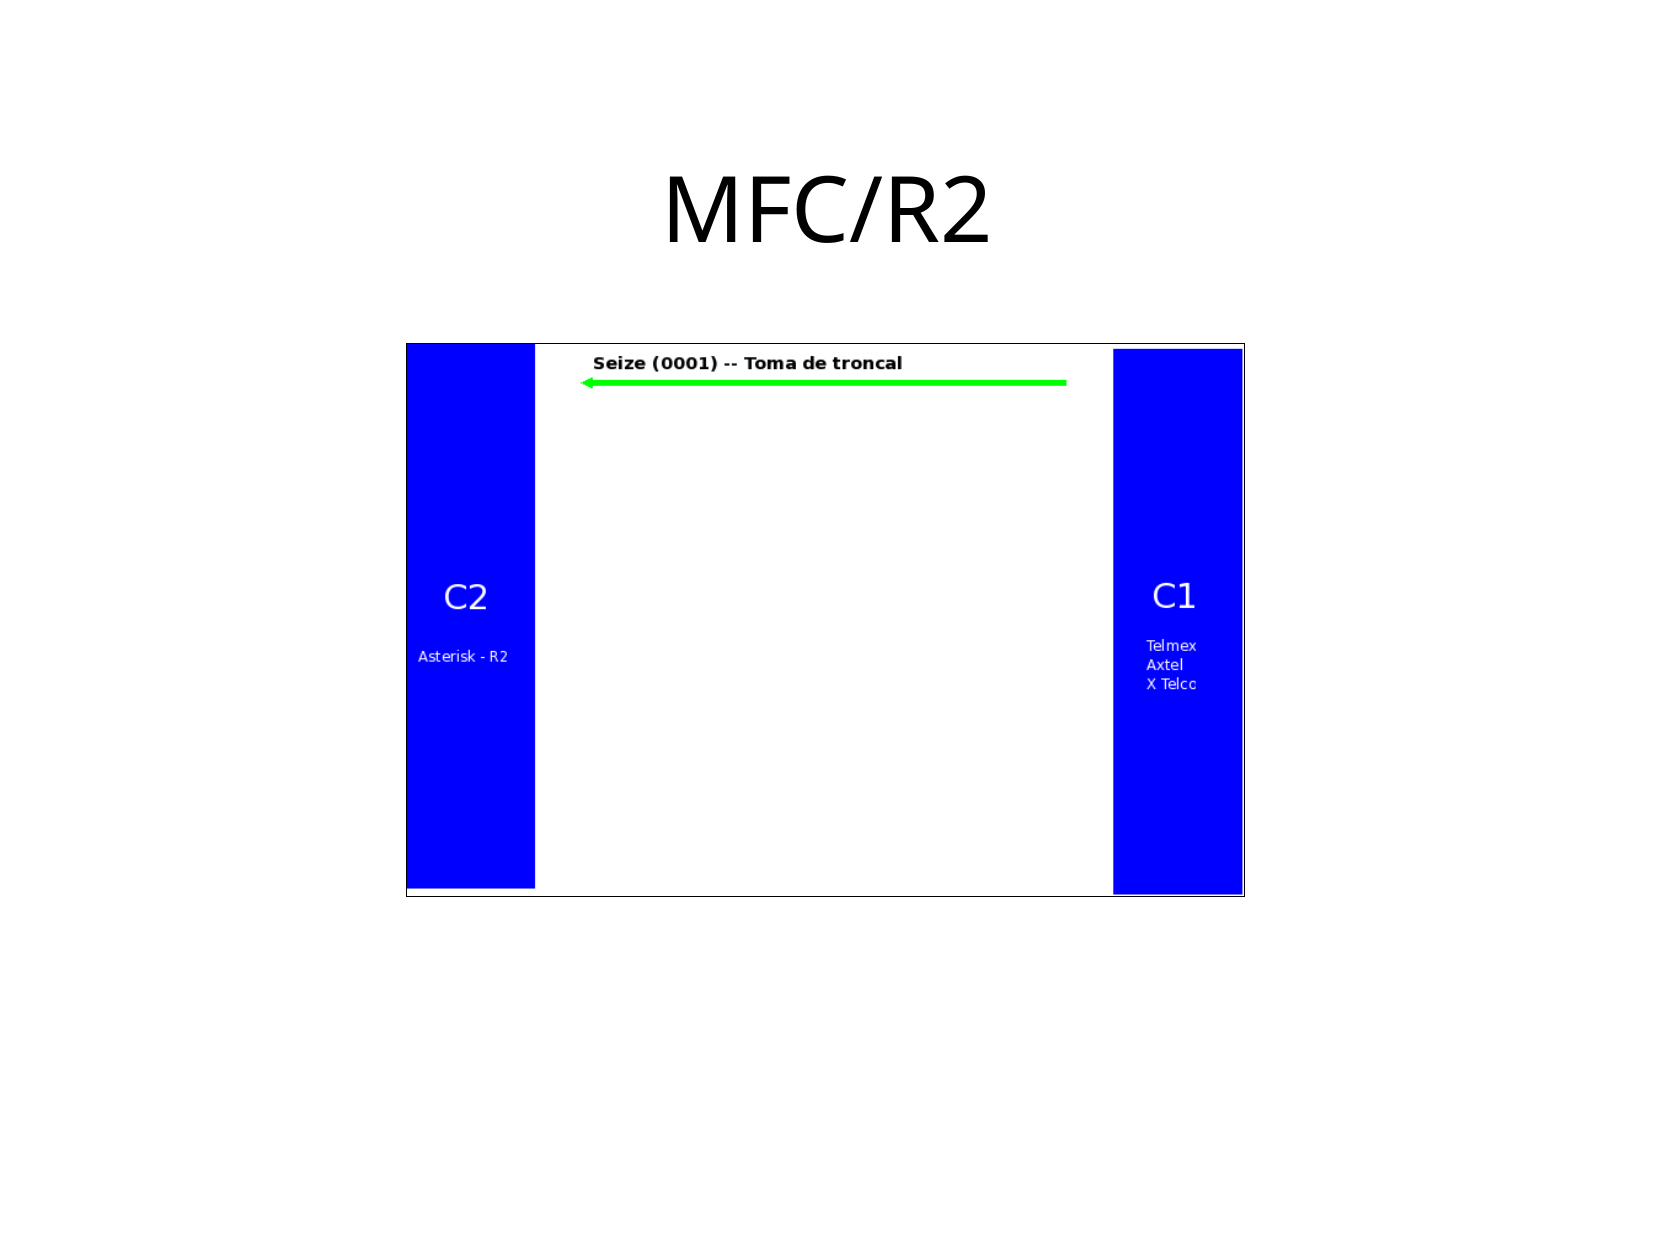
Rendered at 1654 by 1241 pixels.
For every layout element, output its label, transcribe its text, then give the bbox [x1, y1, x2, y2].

picture [406, 343, 1245, 897]
title MFC/R2 [121, 102, 1534, 311]
